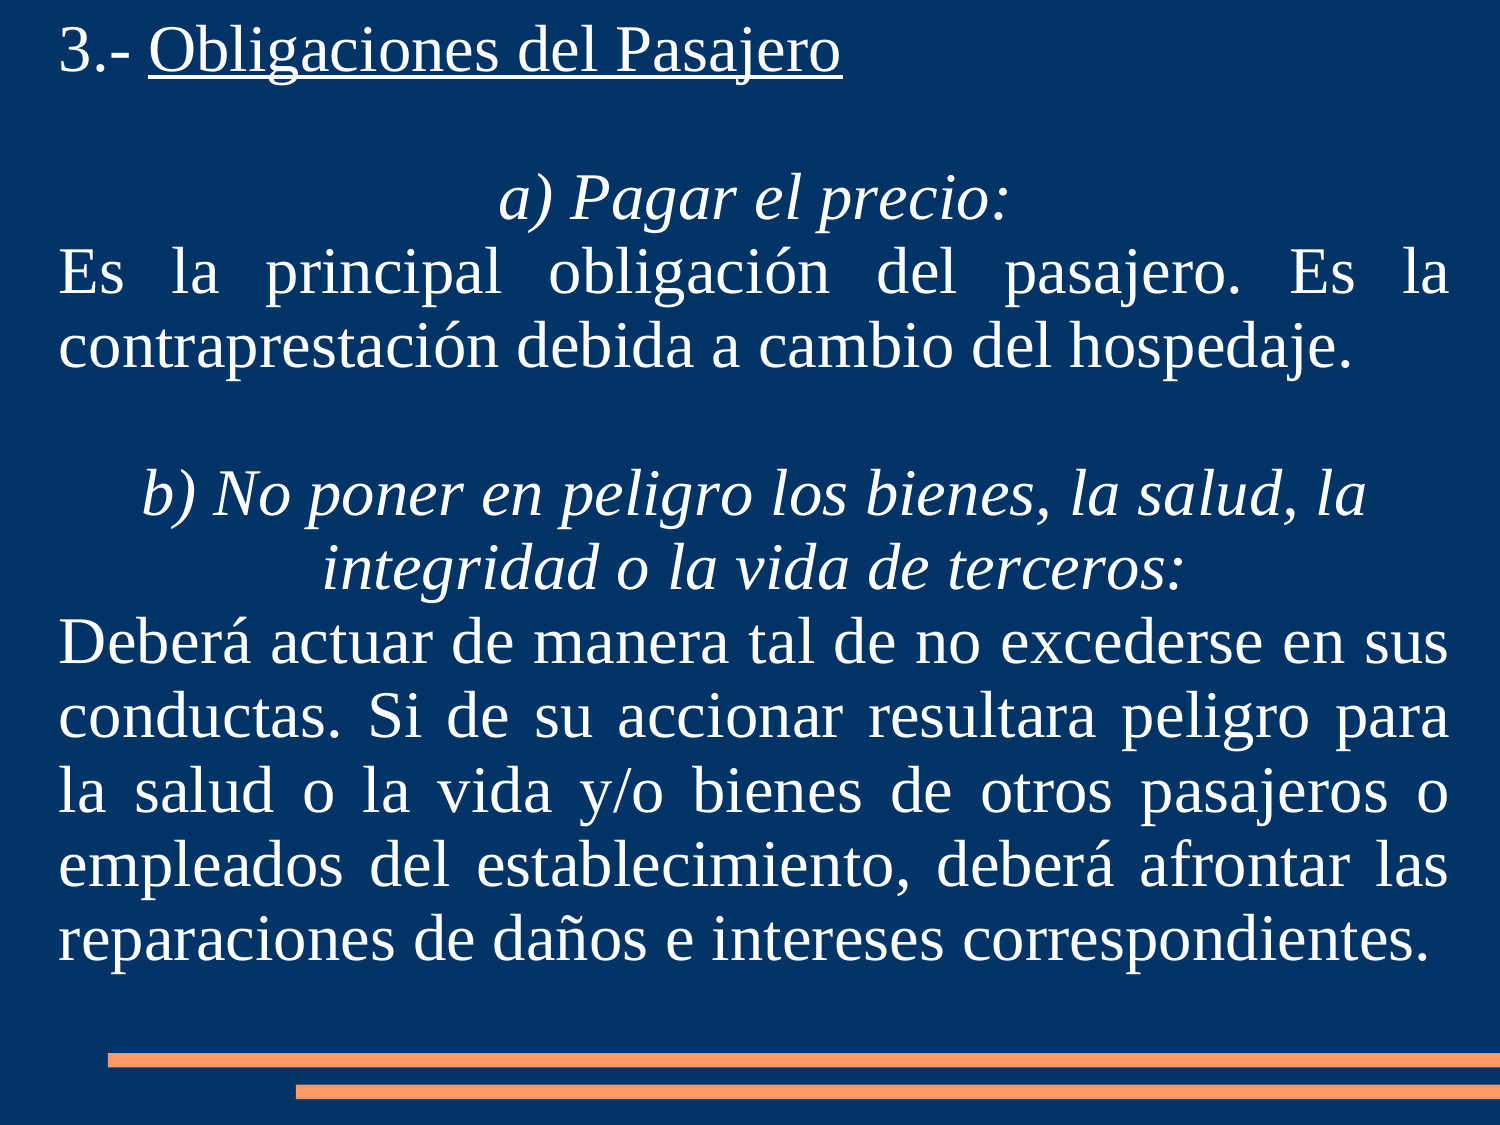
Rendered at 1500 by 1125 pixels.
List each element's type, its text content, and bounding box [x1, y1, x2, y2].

subtitle 3.- Obligaciones del Pasajero a) Pagar el precio: Es la principal obligación del pasajero. Es la contraprestación debida a cambio del hospedaje. b) No poner en peligro los bienes, la salud, la integridad o la vida de terceros: Deberá actuar de manera tal de no excederse en sus conductas. Si de su accionar resultara peligro para la salud o la vida y/o bienes de otros pasajeros o empleados del establecimiento, deberá afrontar las reparaciones de daños e intereses correspondientes. [59, 11, 1453, 975]
